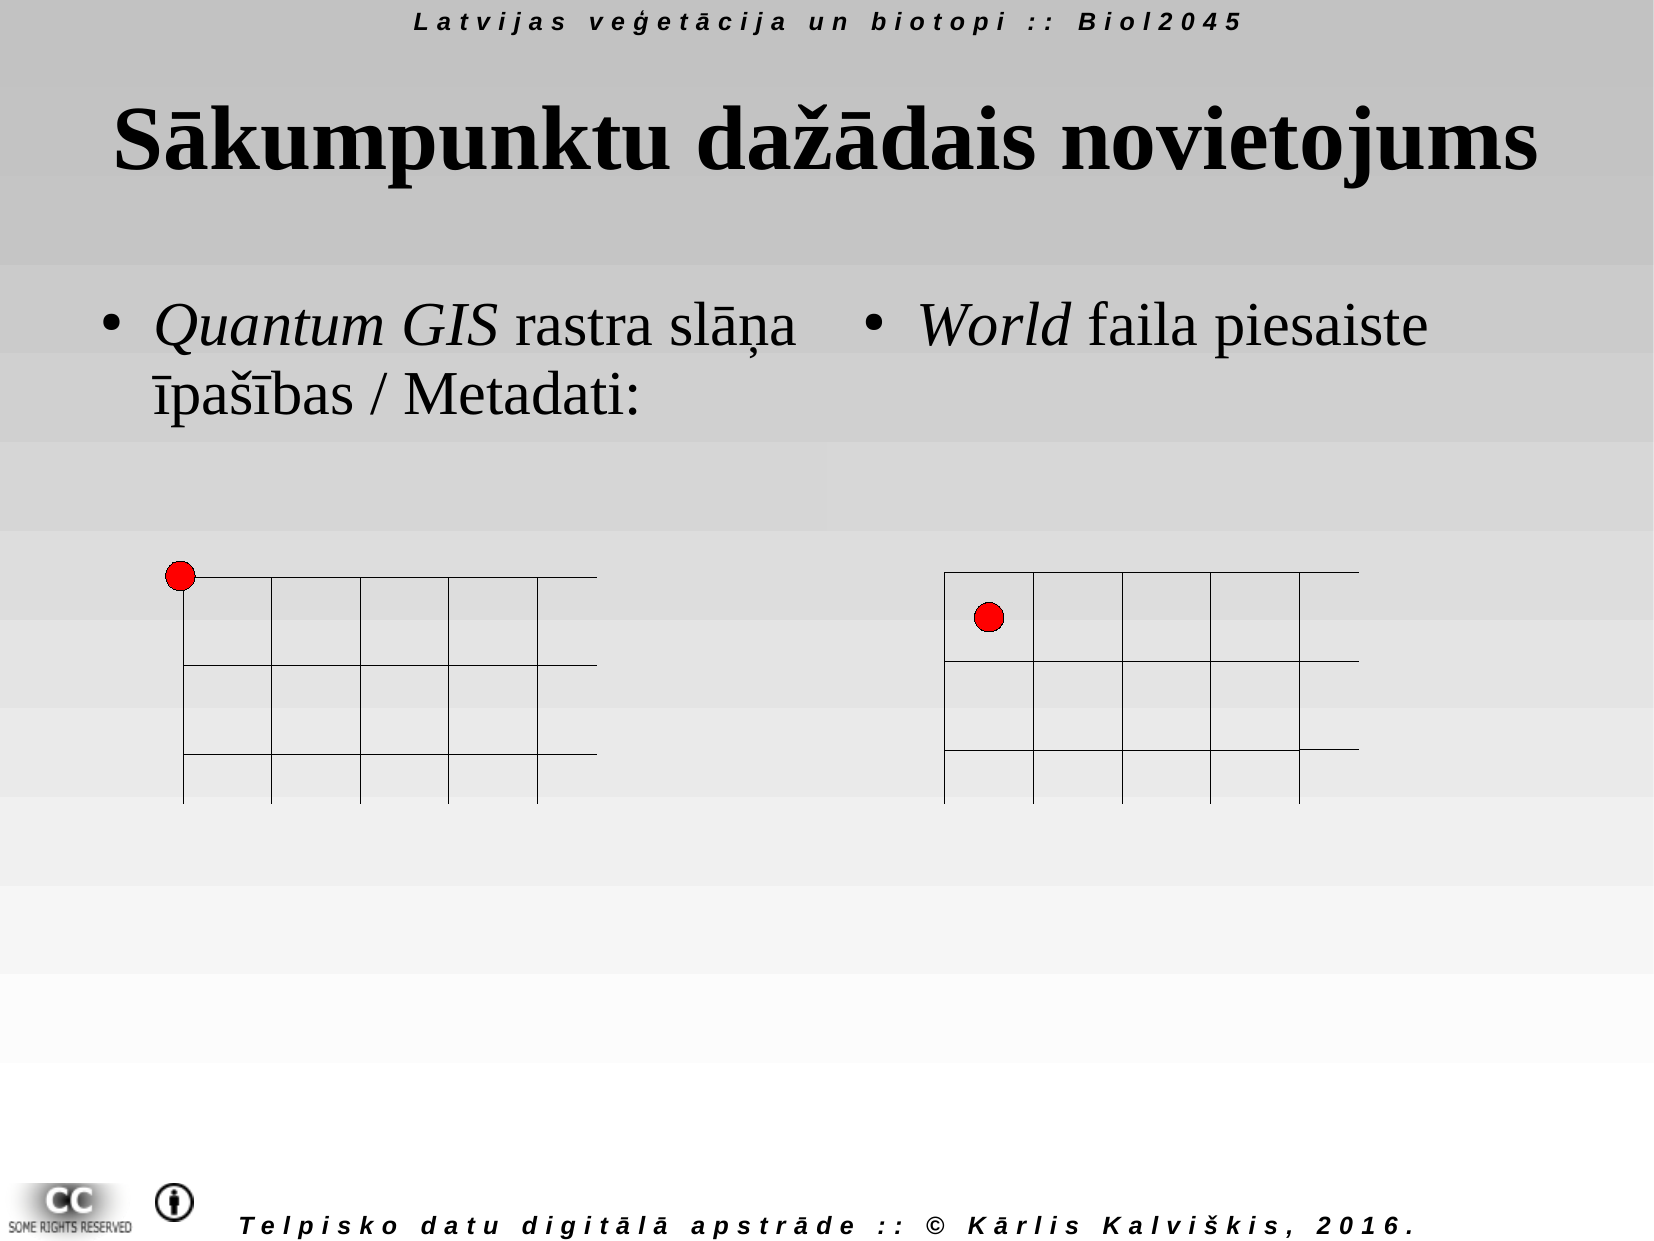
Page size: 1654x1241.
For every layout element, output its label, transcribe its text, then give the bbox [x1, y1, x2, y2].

list World faila piesaiste [845, 289, 1572, 1098]
text_box [974, 602, 1004, 632]
list Quantum GIS rastra slāņa īpašības / Metadati: [82, 289, 809, 1113]
text_box [165, 561, 196, 591]
picture [0, 0, 1654, 1241]
title Sākumpunktu dažādais novietojums [29, 43, 1625, 234]
